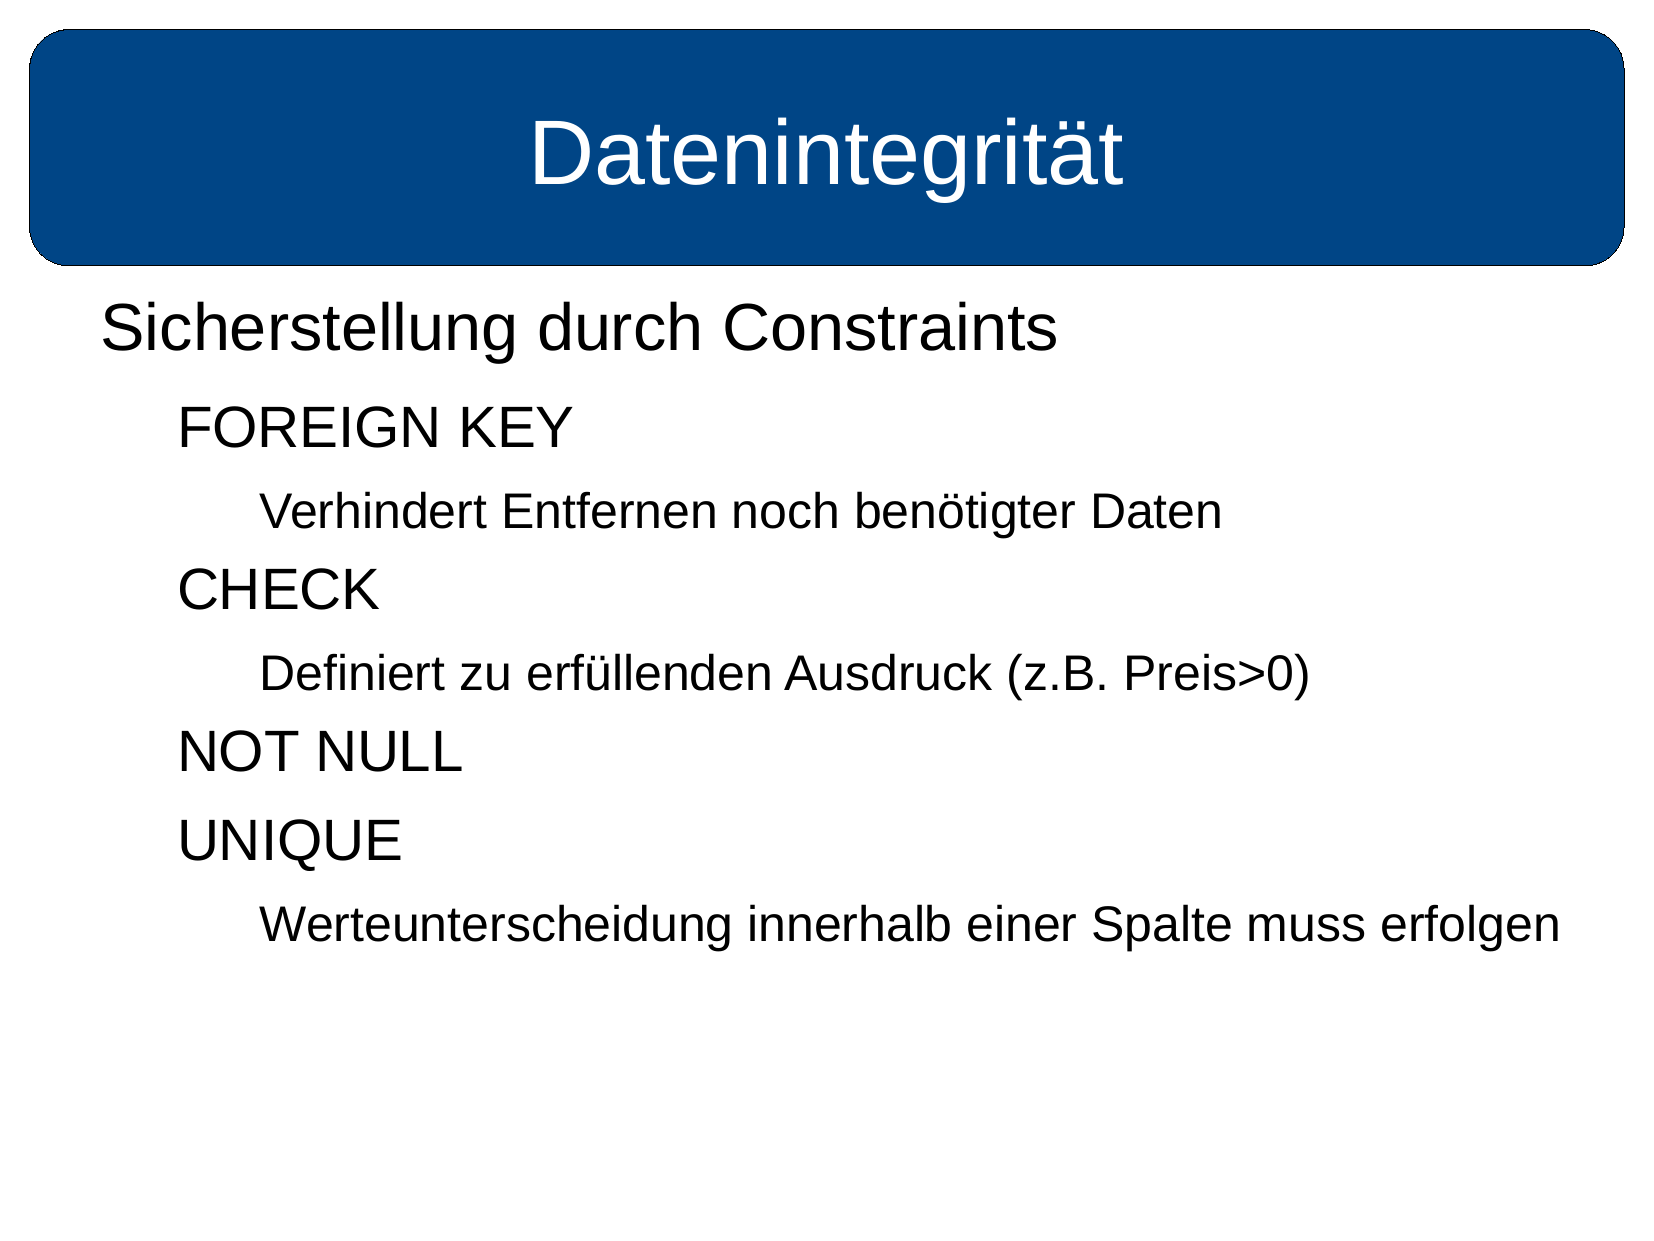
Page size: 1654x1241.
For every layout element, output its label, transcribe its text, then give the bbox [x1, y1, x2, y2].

title Datenintegrität [82, 49, 1571, 257]
list Sicherstellung durch Constraints FOREIGN KEY Verhindert Entfernen noch benötigter Daten CHECK Definiert zu erfüllenden Ausdruck (z.B. Preis>0) NOT NULL UNIQUE Werteunterscheidung innerhalb einer Spalte muss erfolgen [82, 290, 1571, 1109]
